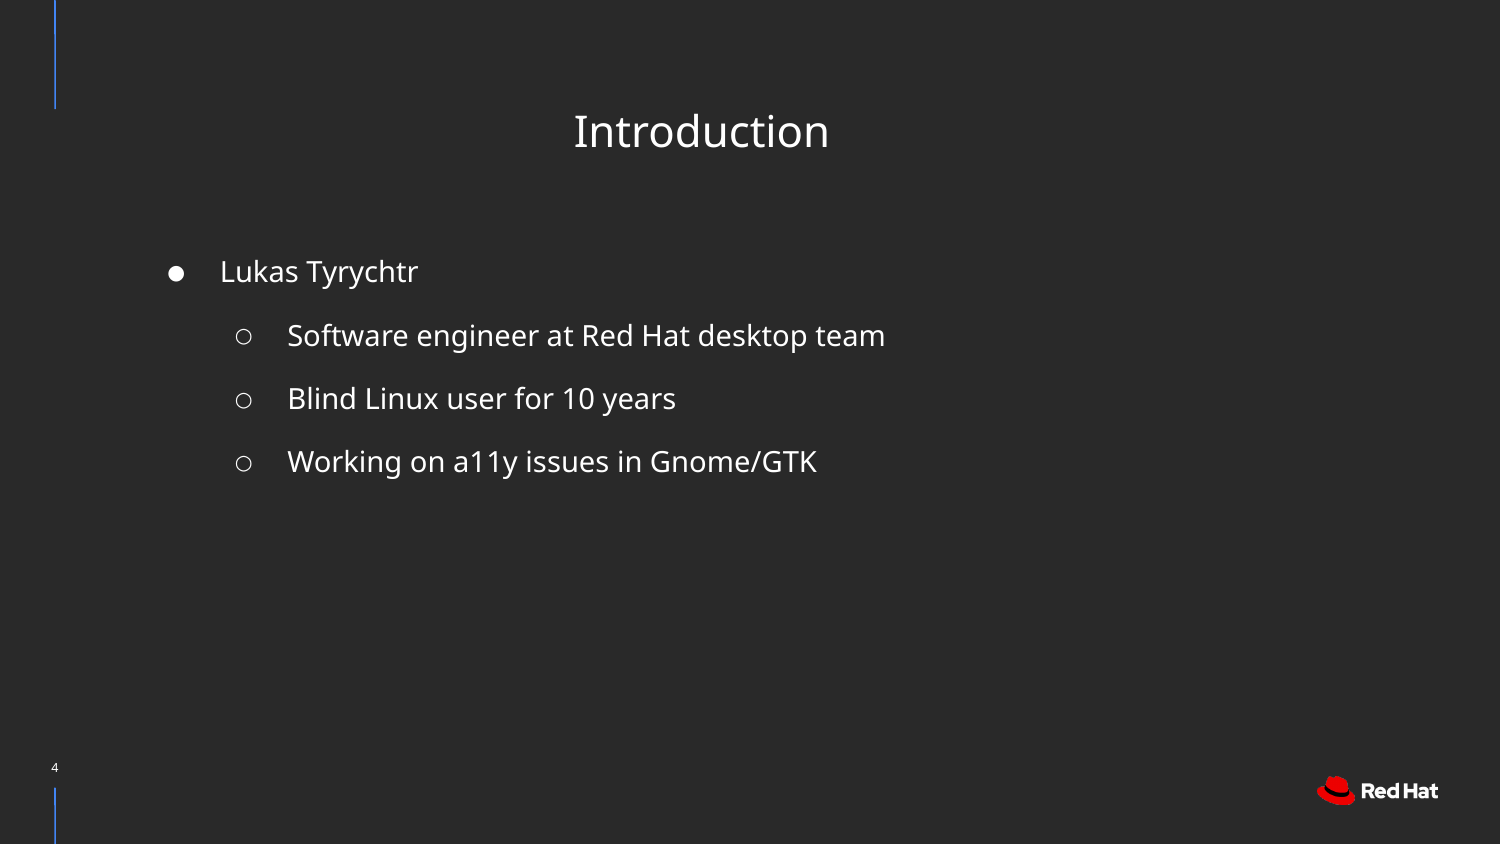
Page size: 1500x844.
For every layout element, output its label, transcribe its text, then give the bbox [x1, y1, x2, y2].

list Lukas Tyrychtr Software engineer at Red Hat desktop team Blind Linux user for 10 years Working on a11y issues in Gnome/GTK [144, 237, 1301, 563]
picture [1317, 776, 1438, 805]
title Introduction [61, 72, 1344, 156]
slide_number <číslo> [10, 759, 101, 777]
